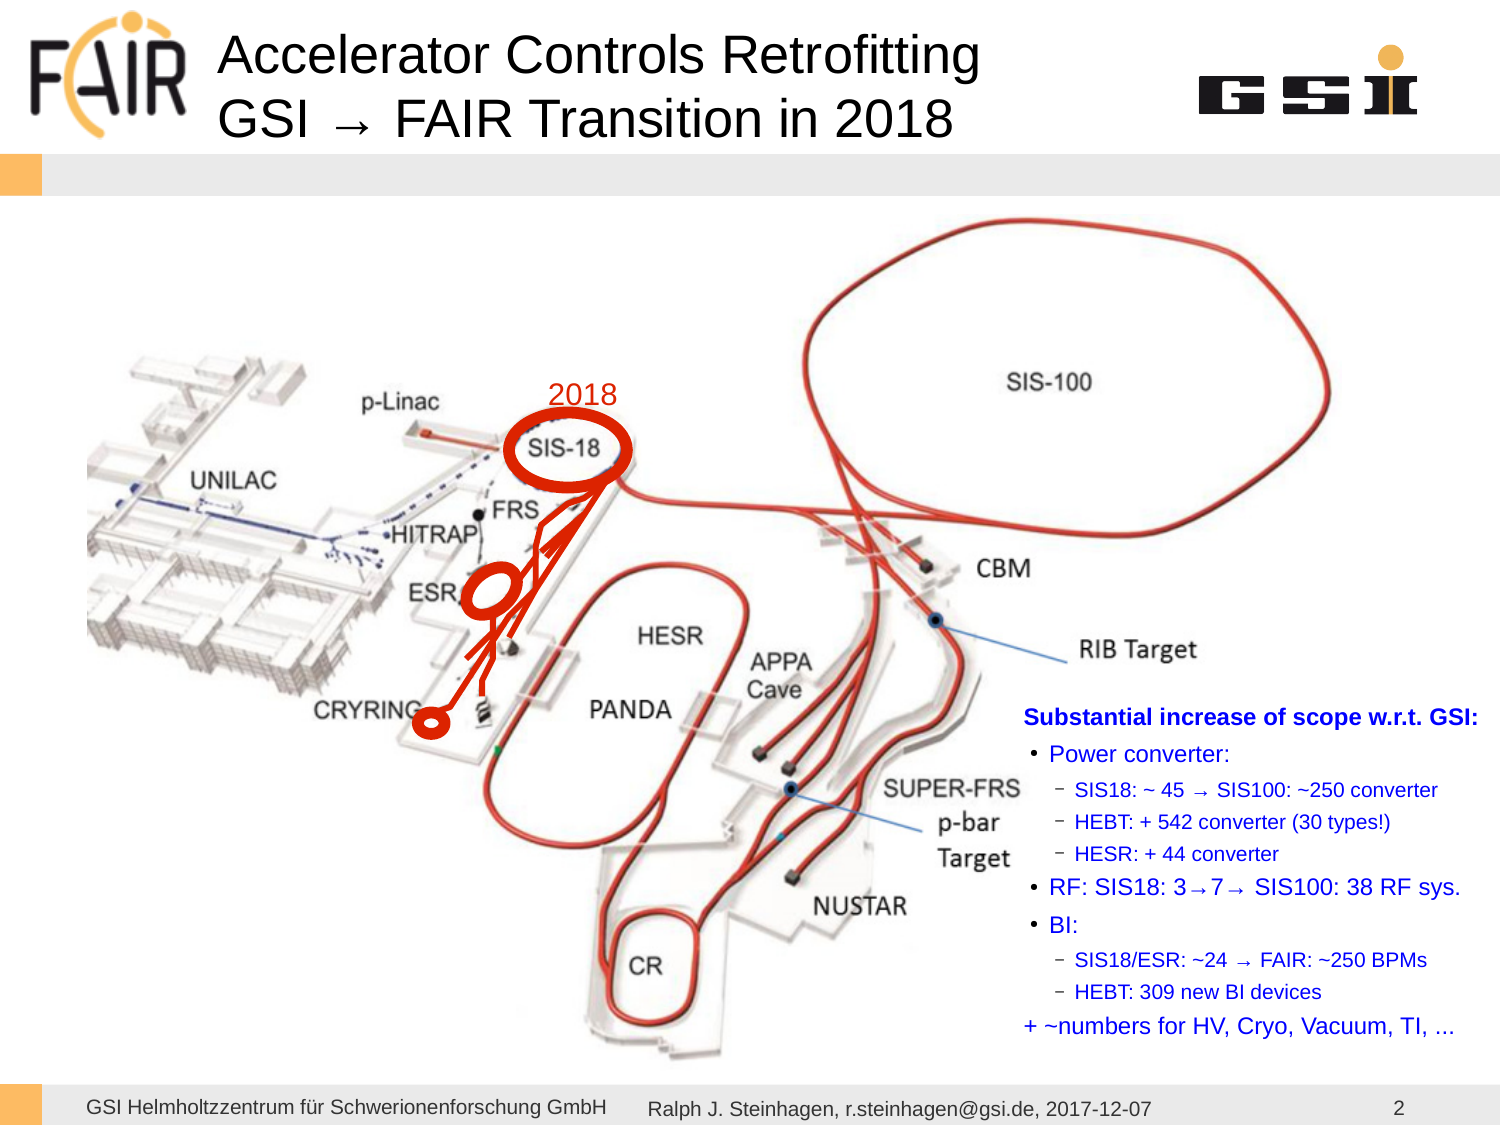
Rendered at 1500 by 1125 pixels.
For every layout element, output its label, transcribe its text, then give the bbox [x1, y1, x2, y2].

text_box 2018 [533, 369, 633, 420]
picture [87, 214, 1342, 1075]
picture [30, 9, 187, 141]
title Accelerator Controls Retrofitting GSI → FAIR Transition in 2018 [217, 18, 1180, 149]
picture [1197, 42, 1419, 117]
list Substantial increase of scope w.r.t. GSI: Power converter: SIS18: ~ 45 → SIS100: ~250 converter HEBT: + 542 converter (30 types!) HESR: + 44 converter RF: SIS18: 3→7→ SIS100: 38 RF sys. BI: SIS18/ESR: ~24 → FAIR: ~250 BPMs HEBT: 309 new BI devices + ~numbers for HV, Cryo, Vacuum, TI, ... [1023, 703, 1484, 1068]
